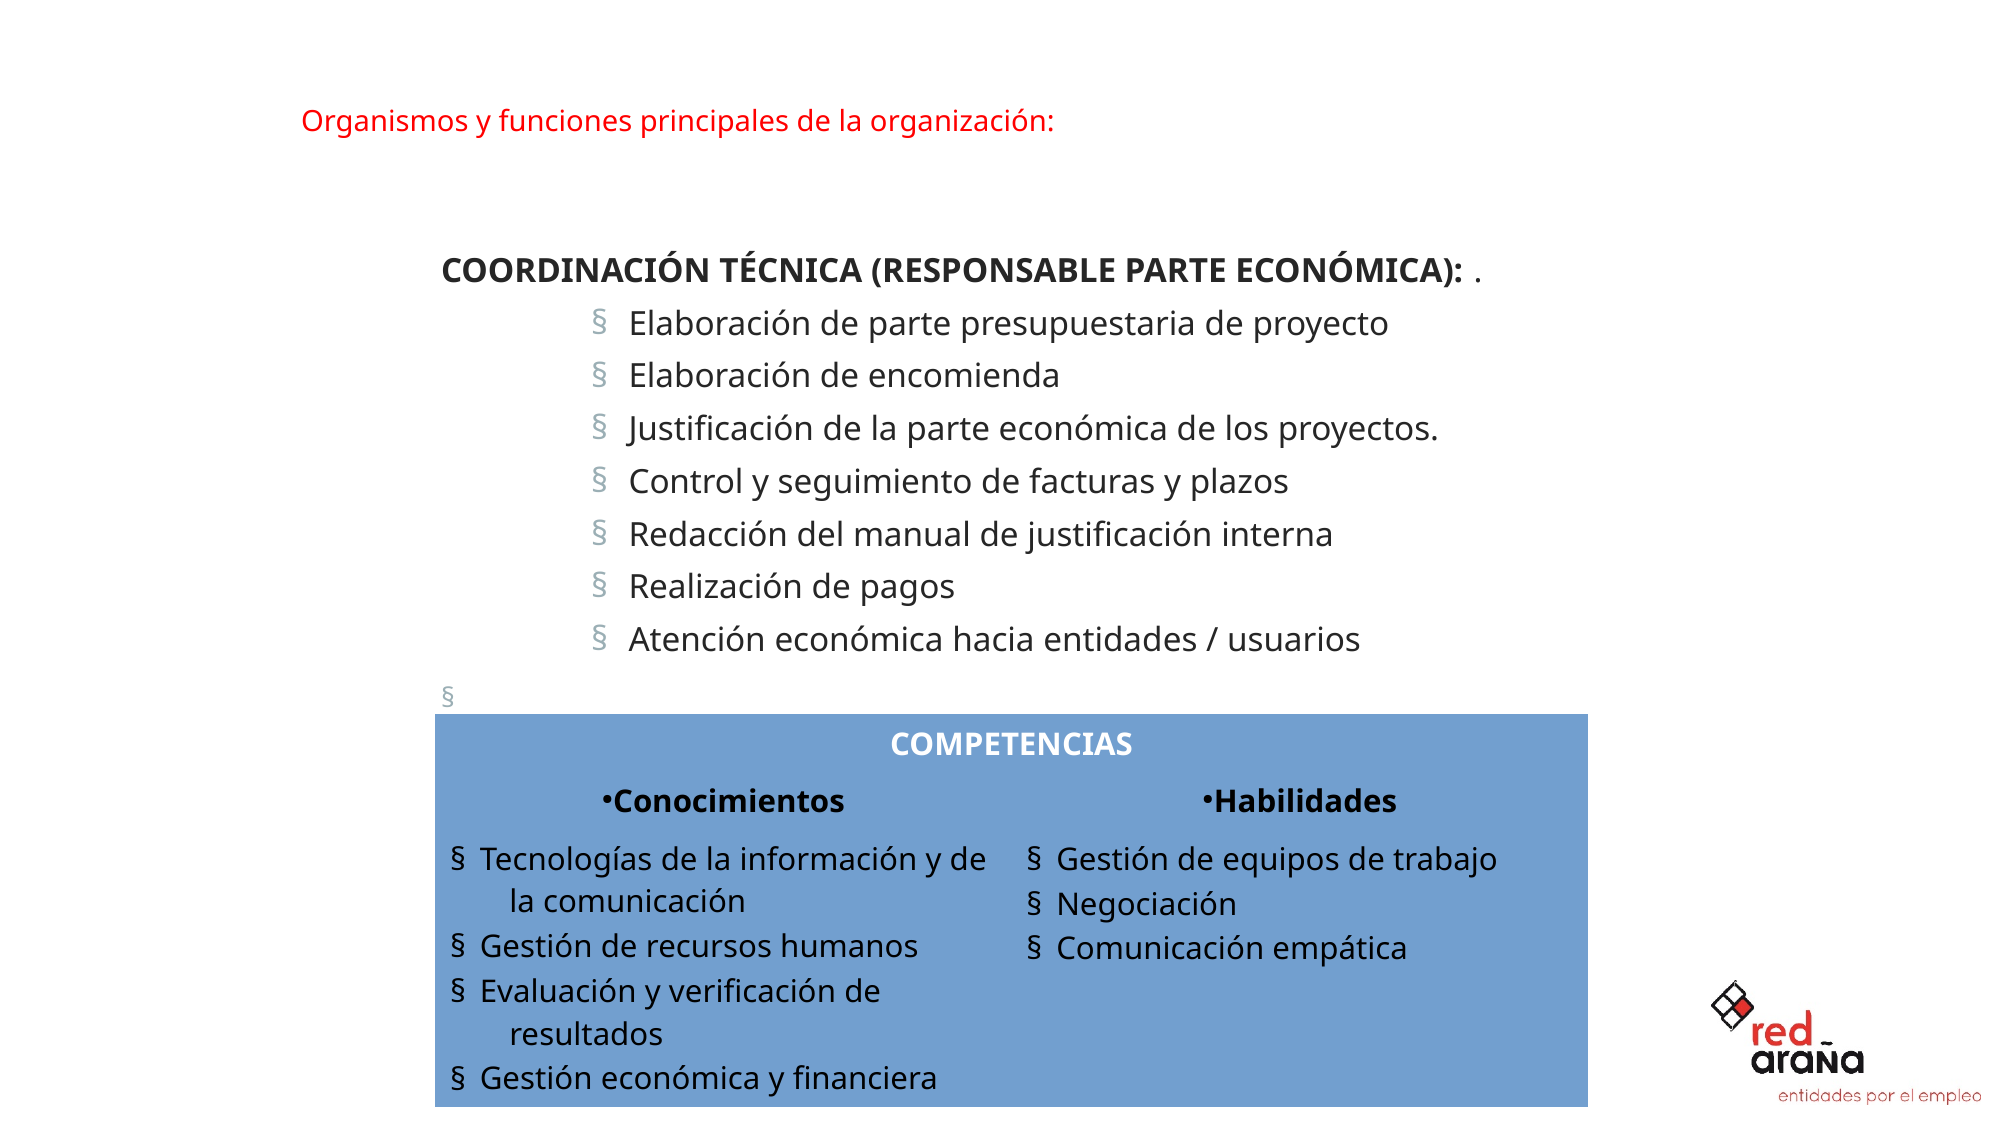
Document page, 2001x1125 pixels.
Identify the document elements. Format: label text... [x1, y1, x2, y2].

table_cell Conocimientos [435, 772, 1012, 829]
list COORDINACIÓN TÉCNICA (RESPONSABLE PARTE ECONÓMICA): . Elaboración de parte presupuestaria de proyecto Elaboración de encomienda Justificación de la parte económica de los proyectos. Control y seguimiento de facturas y plazos Redacción del manual de justificación interna Realización de pagos Atención económica hacia entidades / usuarios [426, 200, 1770, 692]
table_cell Tecnologías de la información y de la comunicación Gestión de recursos humanos Evaluación y verificación de resultados Gestión económica y financiera [435, 829, 1012, 1107]
table_cell Habilidades [1012, 772, 1588, 829]
text_box Organismos y funciones principales de la organización: [286, 92, 1265, 179]
table_header COMPETENCIAS [435, 714, 1588, 772]
picture [1711, 980, 1981, 1105]
table_cell Gestión de equipos de trabajo Negociación Comunicación empática [1012, 829, 1588, 1107]
